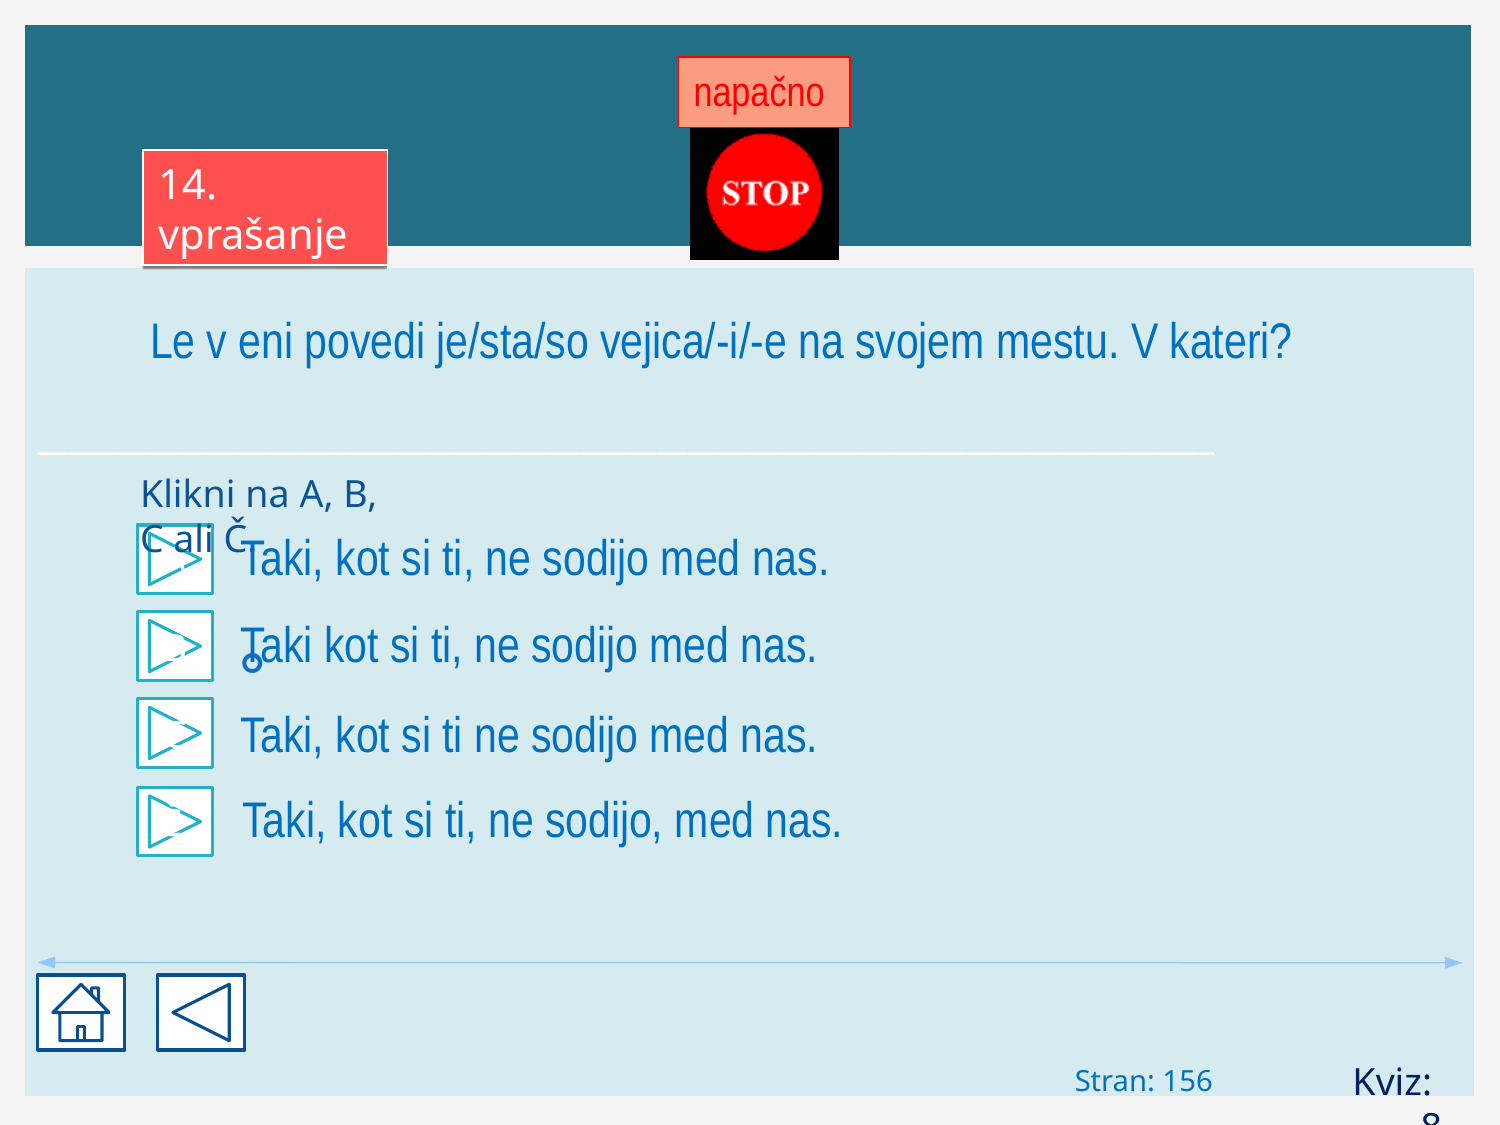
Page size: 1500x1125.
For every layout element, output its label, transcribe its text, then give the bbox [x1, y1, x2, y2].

text_box Stran: 156 [975, 1055, 1313, 1106]
text_box B [137, 611, 213, 681]
text_box [0, 0, 1500, 1125]
text_box Č. [137, 787, 213, 856]
text_box napačno [678, 57, 850, 128]
text_box Taki, kot si ti, ne sodijo, med nas. [227, 780, 1353, 856]
text_box Taki, kot si ti, ne sodijo med nas. [225, 517, 1351, 594]
text_box 14. vprašanje [143, 149, 388, 216]
text_box C [137, 698, 213, 768]
text_box Klikni na A, B, C ali Č. [125, 466, 413, 524]
text_box A [137, 524, 213, 594]
picture [690, 128, 839, 260]
text_box Le v eni povedi je/sta/so vejica/-i/-e na svojem mestu. V kateri? [135, 301, 1373, 378]
text_box ____________________________________________________________________________ [22, 404, 1488, 466]
text_box Taki kot si ti, ne sodijo med nas. [225, 605, 1351, 681]
text_box Taki, kot si ti ne sodijo med nas. [225, 695, 1351, 771]
text_box [1426, 1116, 1435, 1124]
text_box Kviz: 8 [1337, 1050, 1475, 1111]
